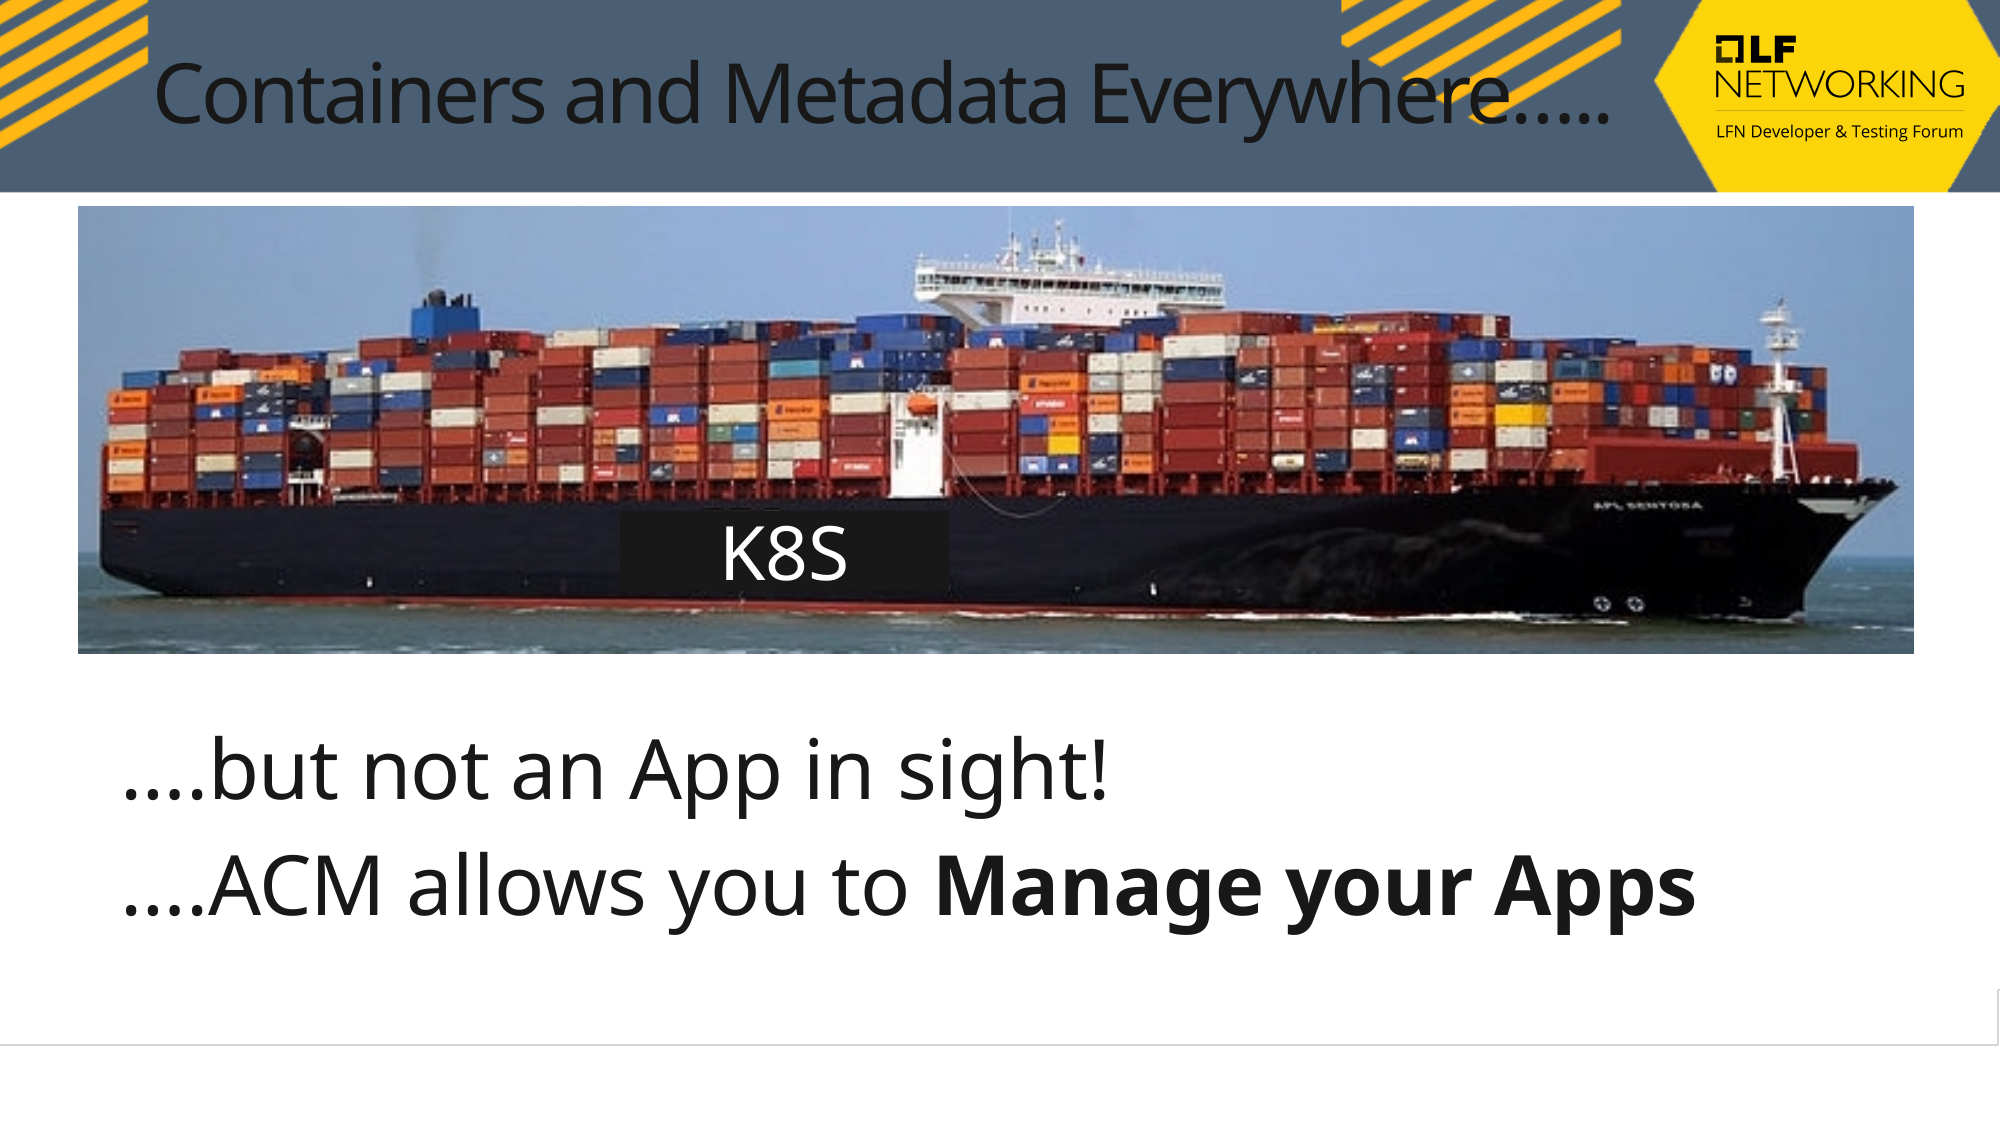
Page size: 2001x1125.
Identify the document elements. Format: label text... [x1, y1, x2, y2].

picture [0, 0, 2000, 1047]
title Containers and Metadata Everywhere….. [137, 5, 1655, 191]
text_box K8S [620, 510, 950, 591]
list ….but not an App in sight! ….ACM allows you to Manage your Apps [34, 708, 1954, 1014]
